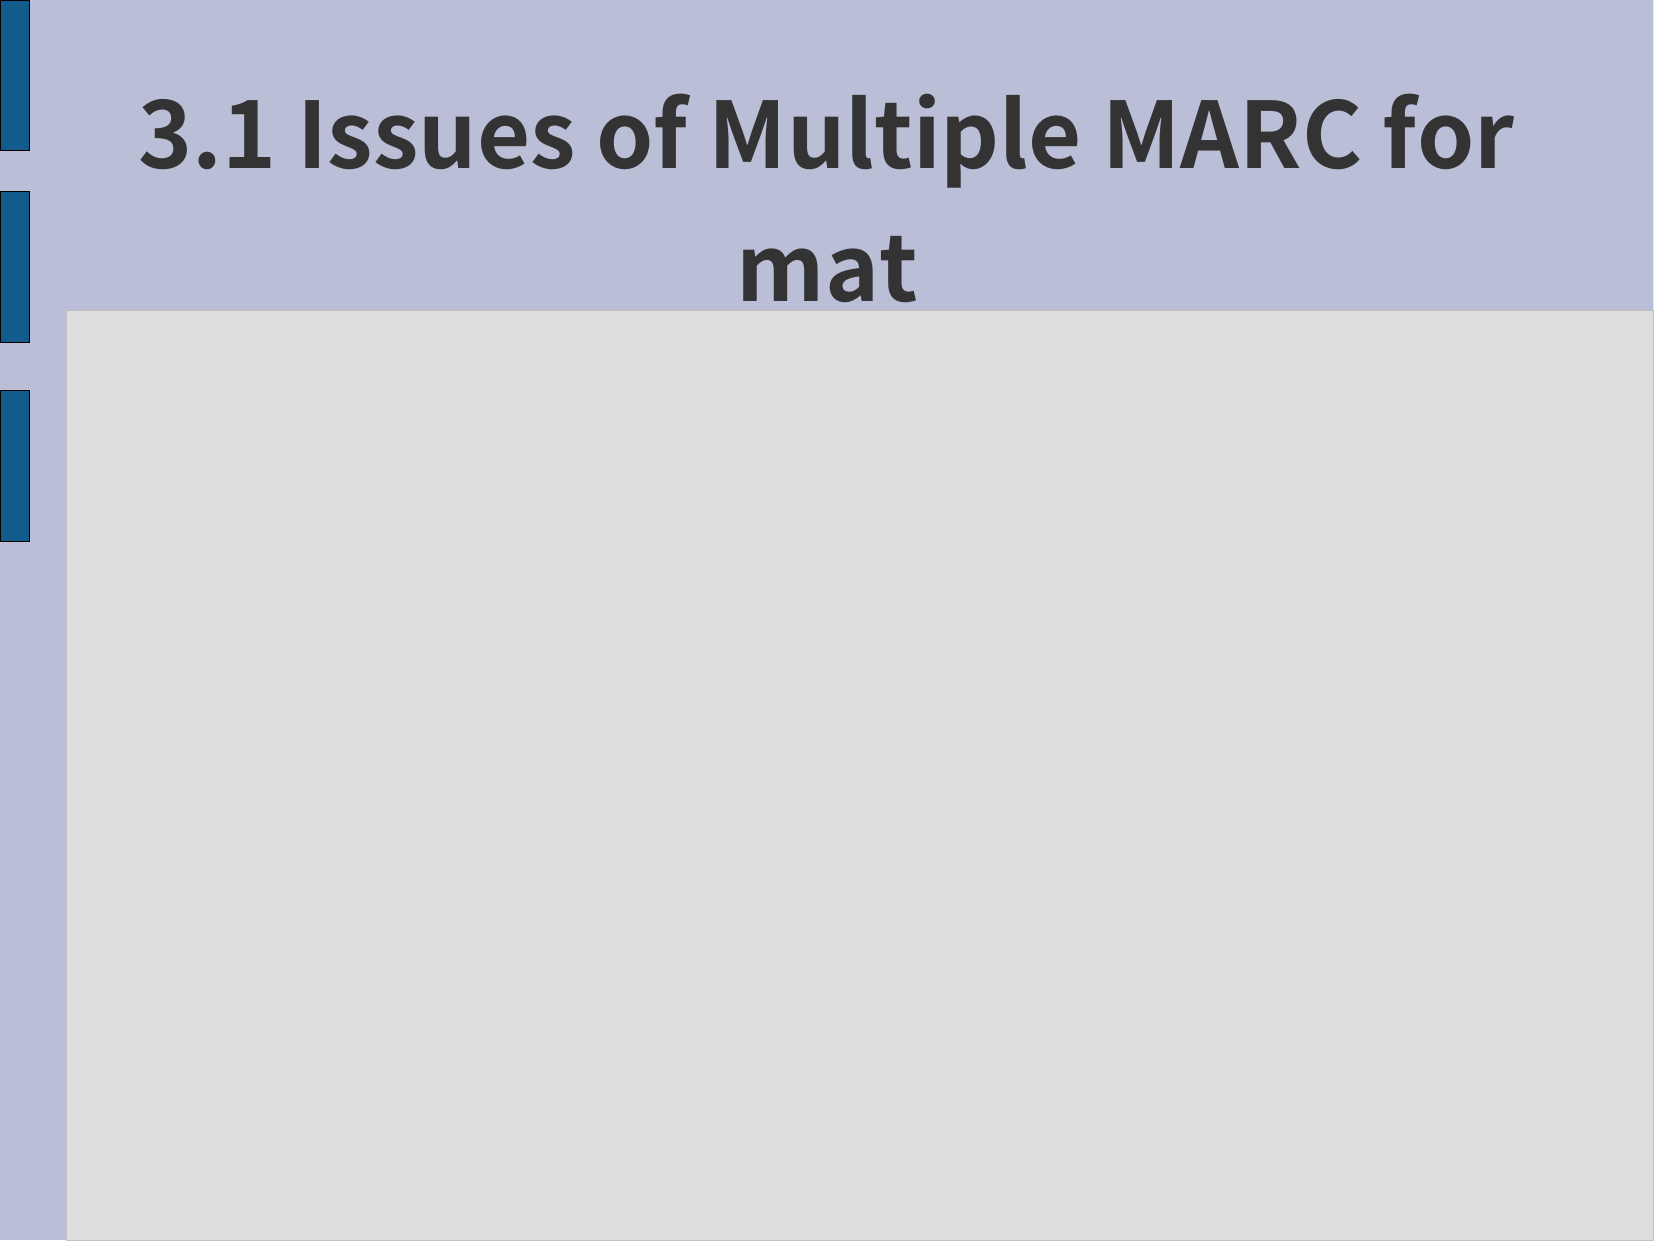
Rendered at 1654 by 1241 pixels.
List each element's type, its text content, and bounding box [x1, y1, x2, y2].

title 3.1 Issues of Multiple MARC format [121, 91, 1534, 299]
